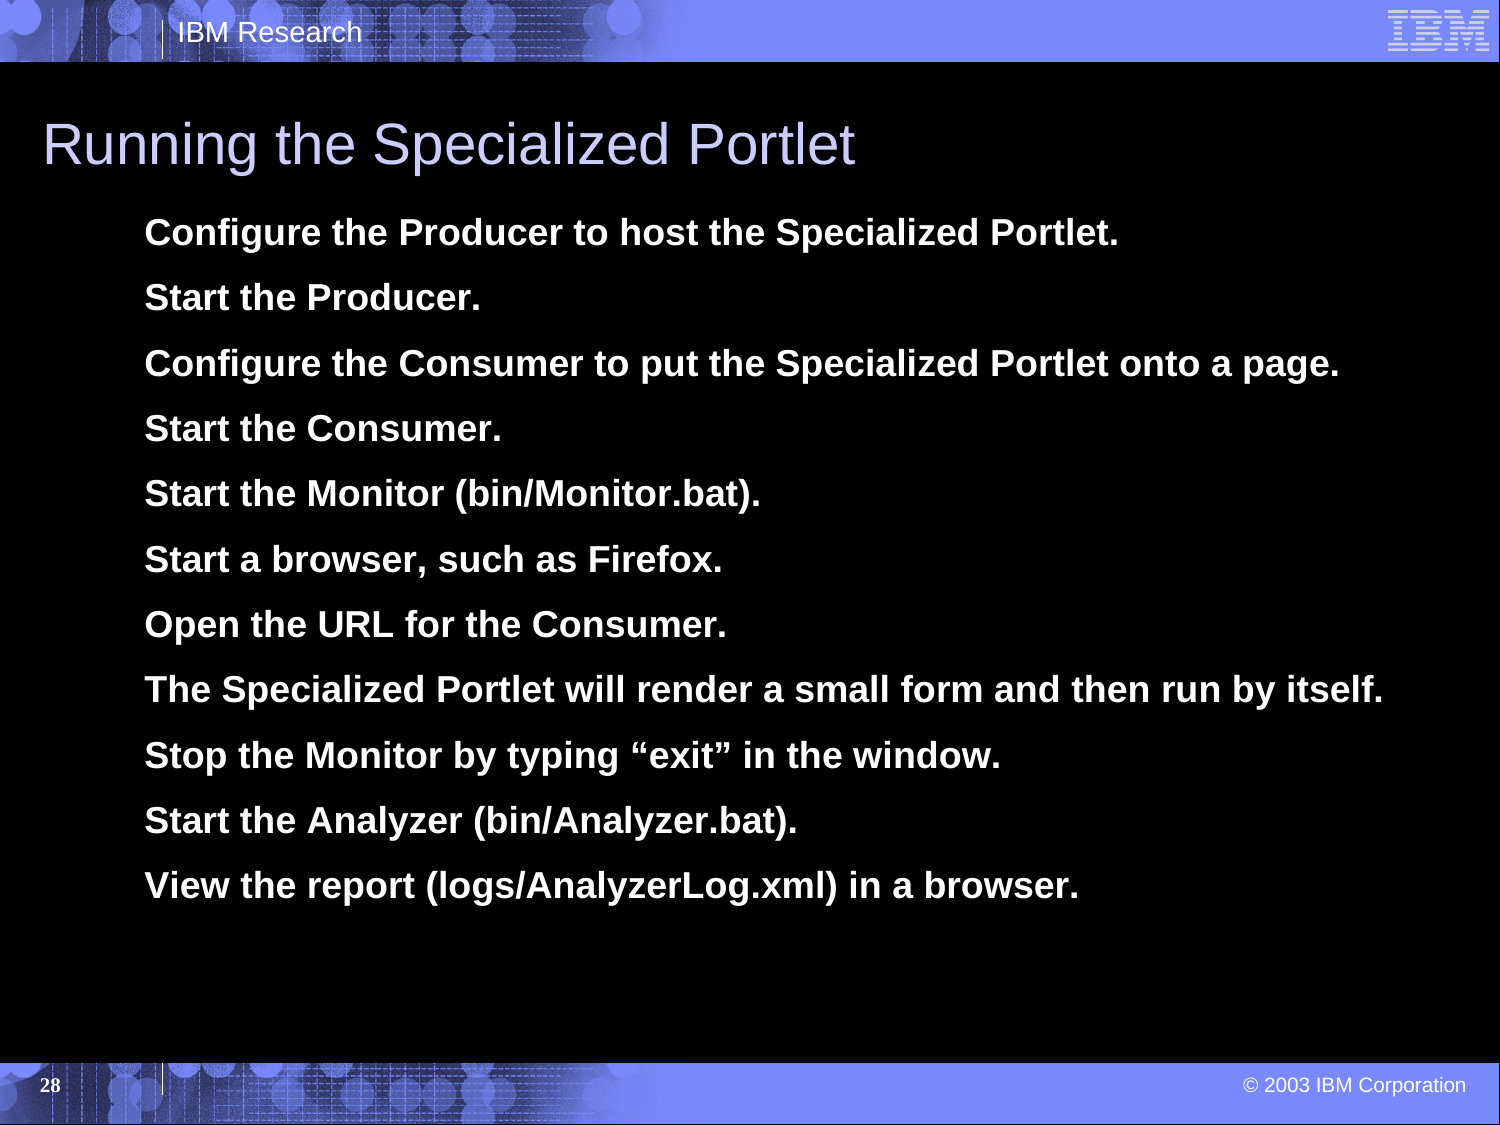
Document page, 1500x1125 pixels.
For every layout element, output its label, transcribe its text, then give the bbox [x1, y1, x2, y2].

picture [0, 1063, 1499, 1124]
title Running the Specialized Portlet [27, 102, 1380, 184]
picture [0, 0, 1499, 62]
list Configure the Producer to host the Specialized Portlet. Start the Producer. Configure the Consumer to put the Specialized Portlet onto a page. Start the Consumer. Start the Monitor (bin/Monitor.bat). Start a browser, such as Firefox. Open the URL for the Consumer. The Specialized Portlet will render a small form and then run by itself. Stop the Monitor by typing “exit” in the window. Start the Analyzer (bin/Analyzer.bat). View the report (logs/AnalyzerLog.xml) in a browser. [129, 203, 1406, 993]
